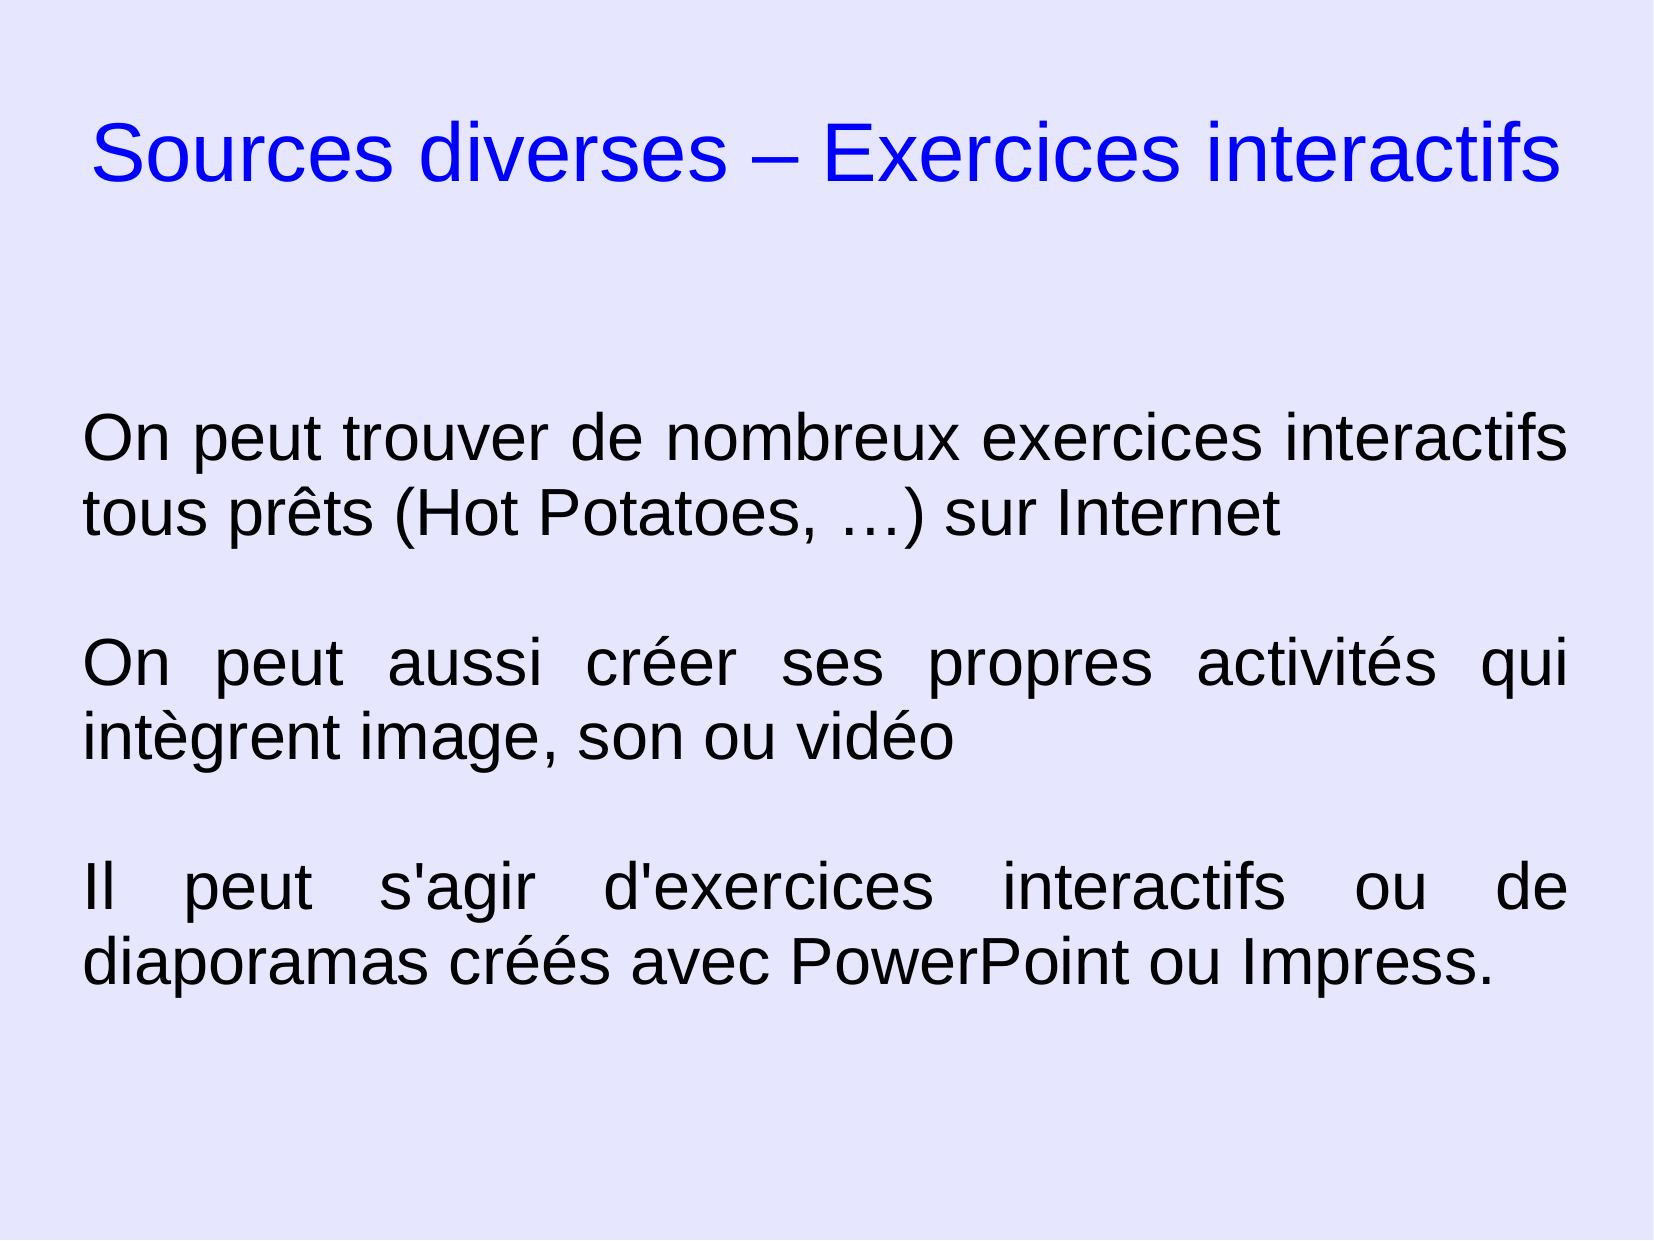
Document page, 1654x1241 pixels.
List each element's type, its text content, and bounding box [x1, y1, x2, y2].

title Sources diverses – Exercices interactifs [82, 56, 1571, 250]
subtitle On peut trouver de nombreux exercices interactifs tous prêts (Hot Potatoes, …) sur Internet On peut aussi créer ses propres activités qui intègrent image, son ou vidéo Il peut s'agir d'exercices interactifs ou de diaporamas créés avec PowerPoint ou Impress. [82, 297, 1571, 1102]
